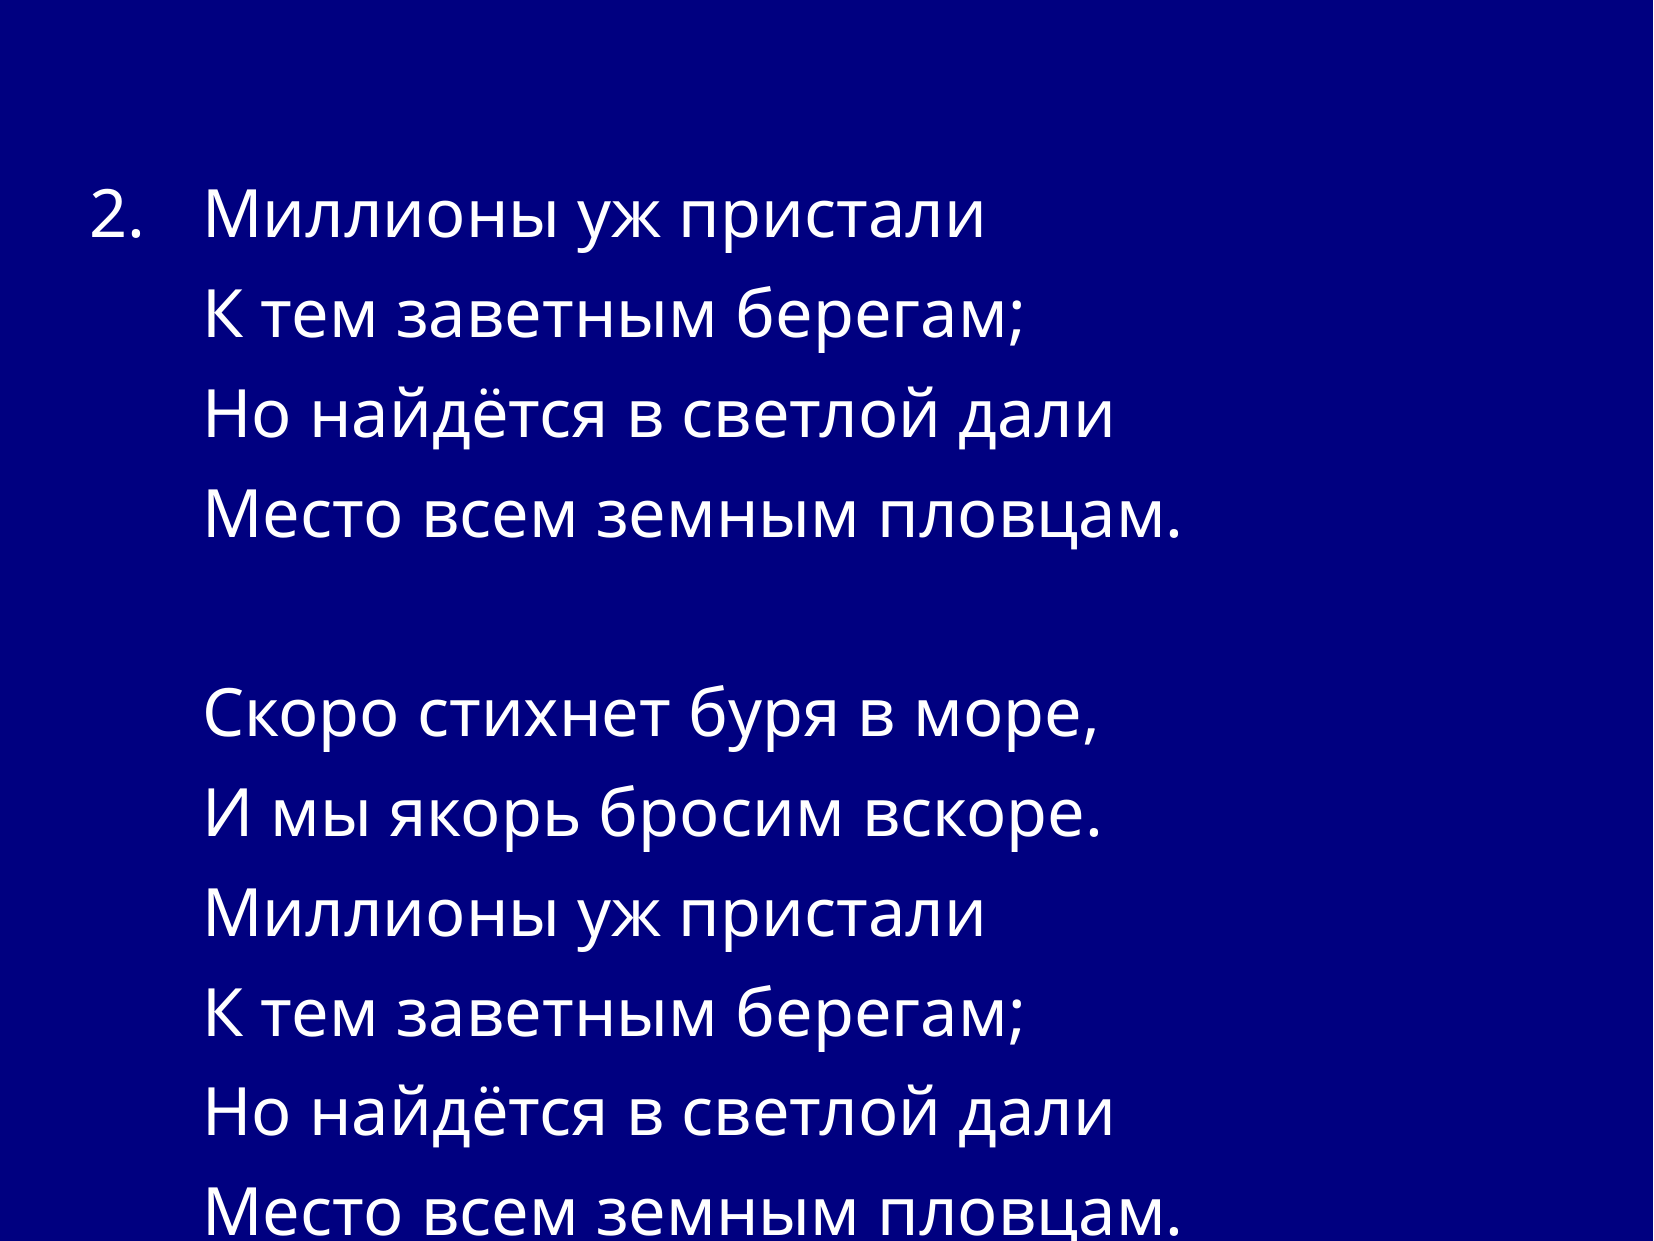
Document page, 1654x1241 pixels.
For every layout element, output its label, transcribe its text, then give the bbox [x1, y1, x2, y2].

text_box 2. Миллионы уж пристали К тем заветным берегам; Но найдётся в светлой дали Место всем земным пловцам. Скоро стихнет буря в море, И мы якорь бросим вскоре. Миллионы уж пристали К тем заветным берегам; Но найдётся в светлой дали Место всем земным пловцам. [75, 150, 1576, 1163]
